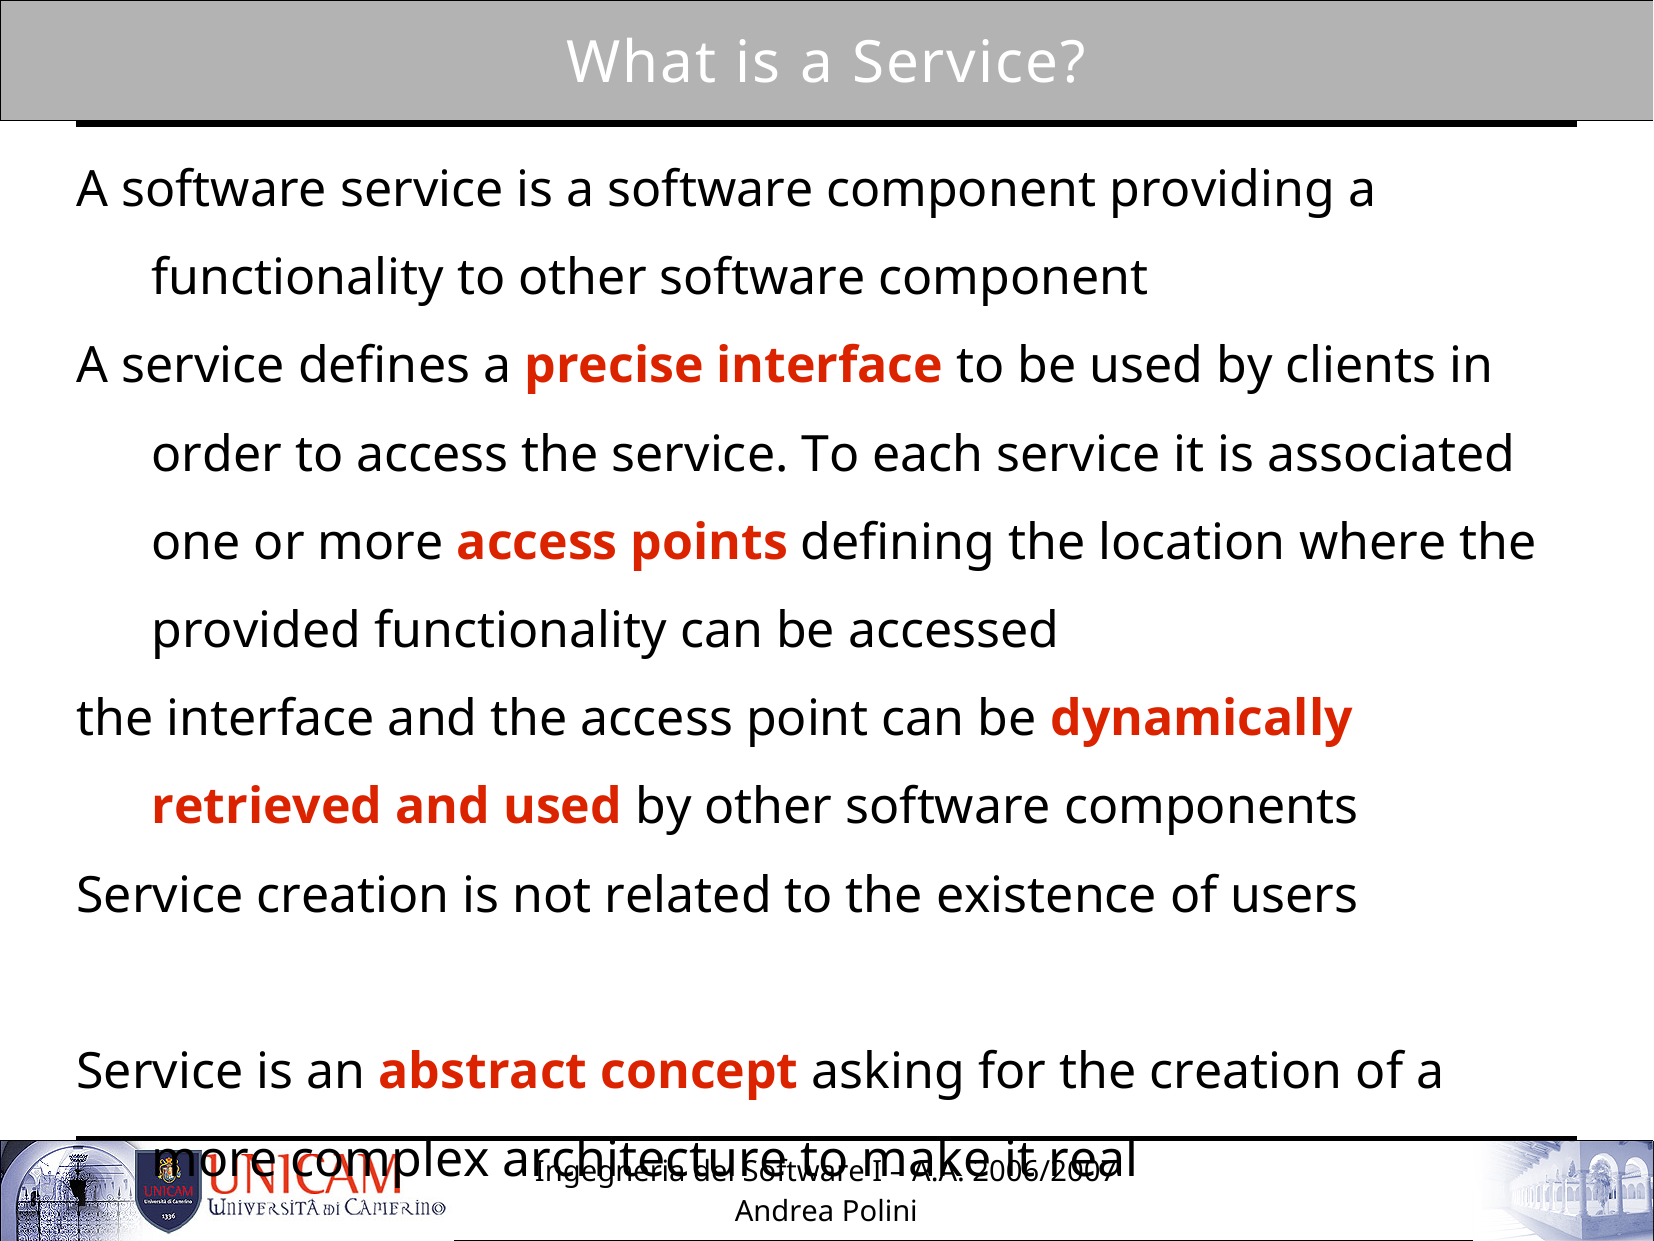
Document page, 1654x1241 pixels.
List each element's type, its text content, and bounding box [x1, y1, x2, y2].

title What is a Service? [0, 0, 1653, 121]
picture [442, 1163, 454, 1173]
picture [442, 1152, 454, 1160]
picture [0, 1141, 454, 1241]
picture [1473, 1141, 1654, 1241]
list A software service is a software component providing a functionality to other software component A service defines a precise interface to be used by clients in order to access the service. To each service it is associated one or more access points defining the location where the provided functionality can be accessed the interface and the access point can be dynamically retrieved and used by other software components Service creation is not related to the existence of users Service is an abstract concept asking for the creation of a more complex architecture to make it real [76, 152, 1577, 1117]
